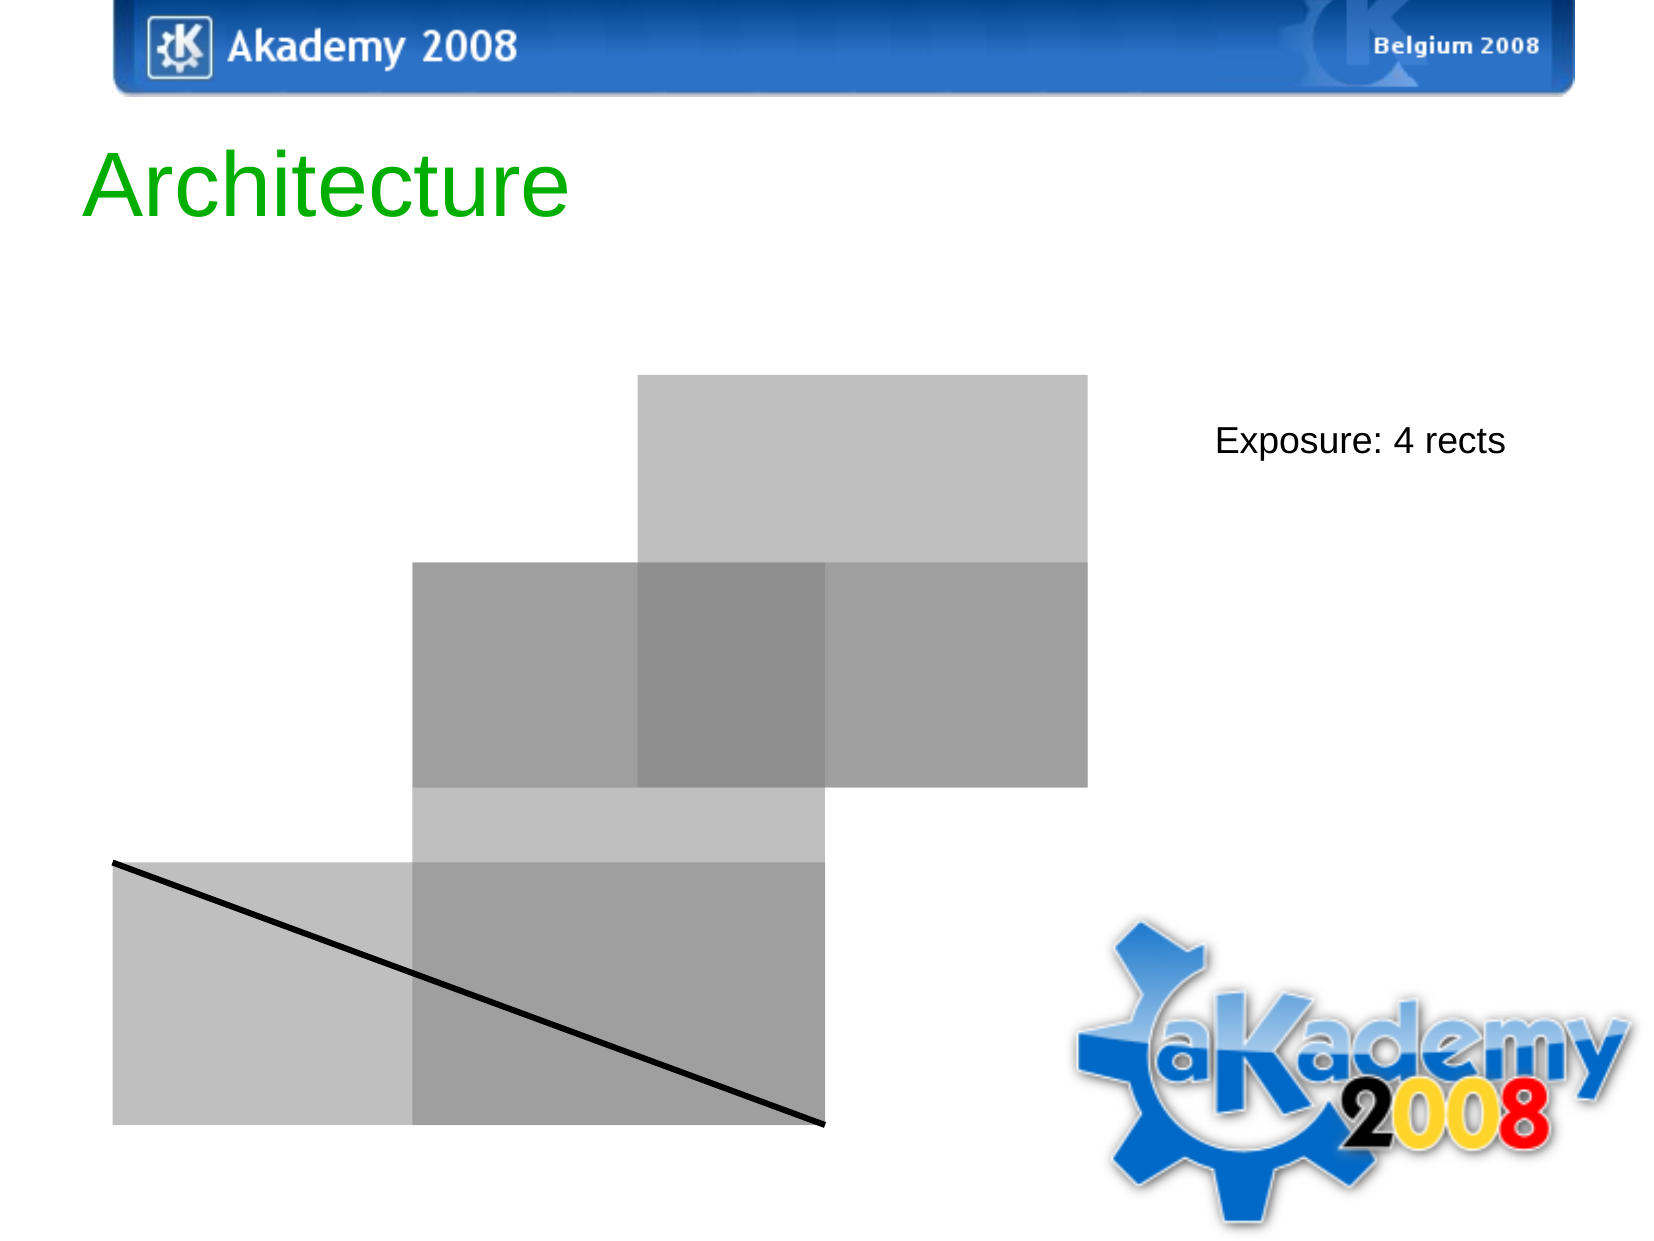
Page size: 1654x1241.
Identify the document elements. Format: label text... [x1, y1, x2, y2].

text_box [123, 374, 1088, 1121]
text_box Exposure: 4 rects [1200, 412, 1576, 470]
picture [1053, 913, 1654, 1241]
text_box [112, 866, 816, 1126]
picture [112, 0, 1575, 98]
title Architecture [82, 112, 1571, 257]
